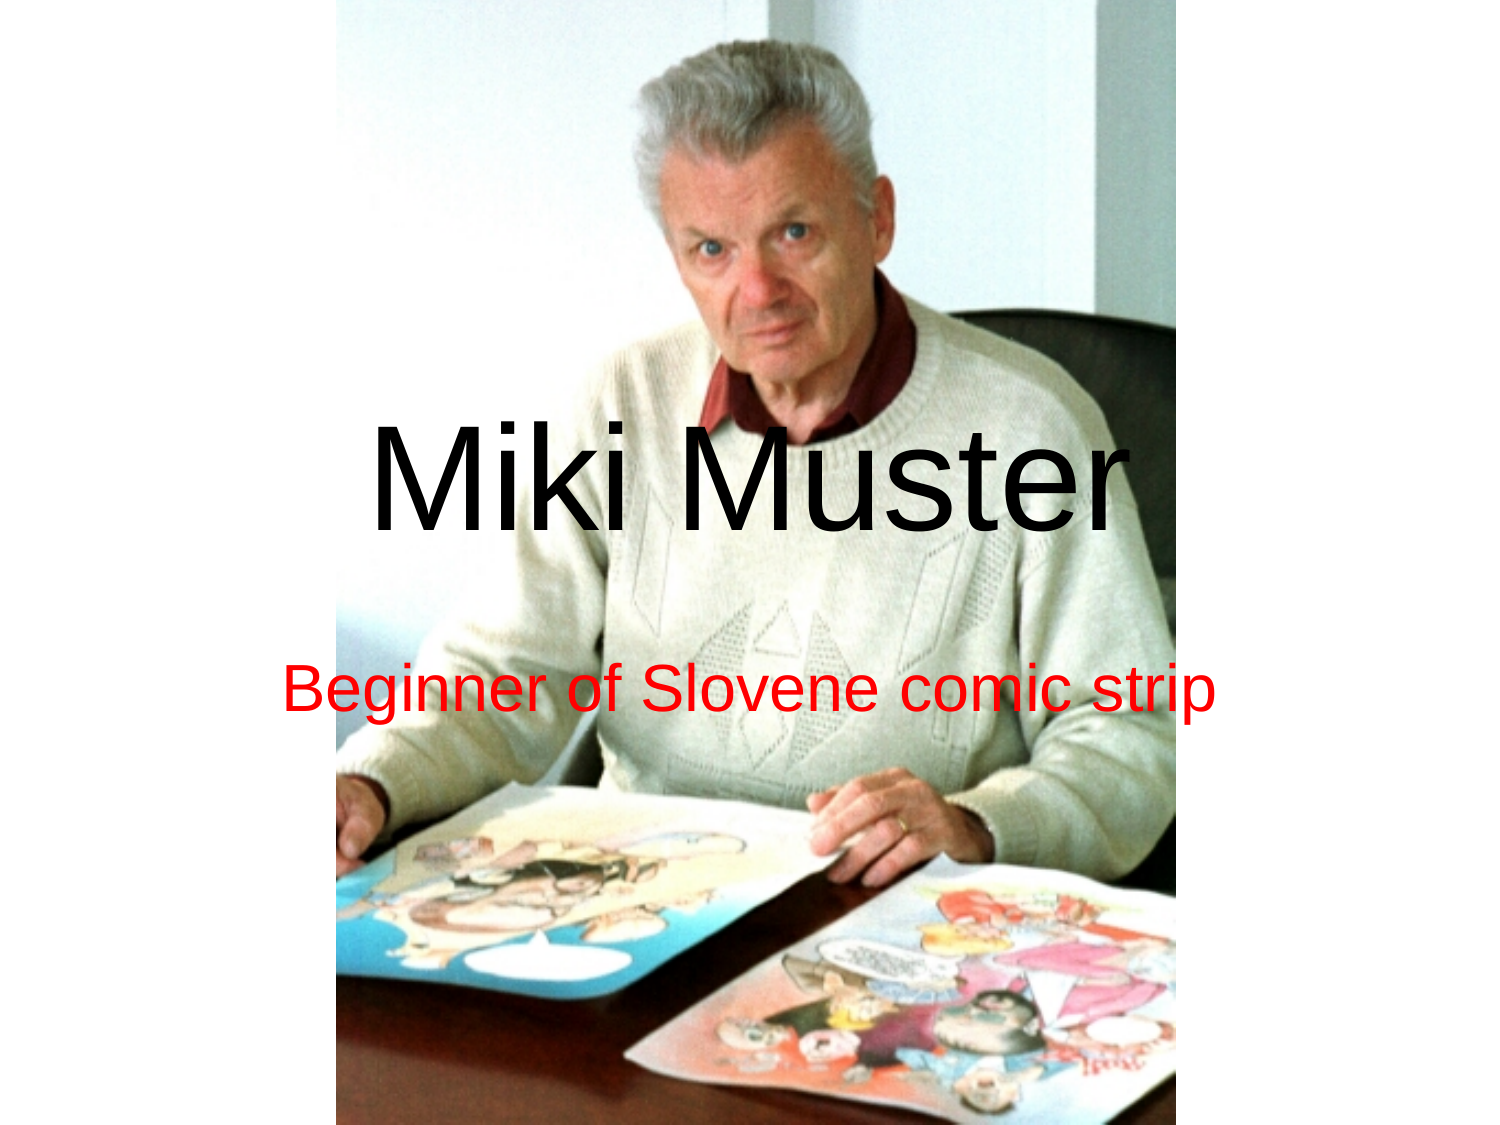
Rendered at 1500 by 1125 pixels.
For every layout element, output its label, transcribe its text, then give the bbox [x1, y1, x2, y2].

picture [336, 591, 1176, 637]
picture [336, 0, 1176, 349]
picture [336, 925, 1176, 1125]
title Miki Muster [112, 349, 1388, 591]
subtitle Beginner of Slovene comic strip [225, 637, 1275, 925]
